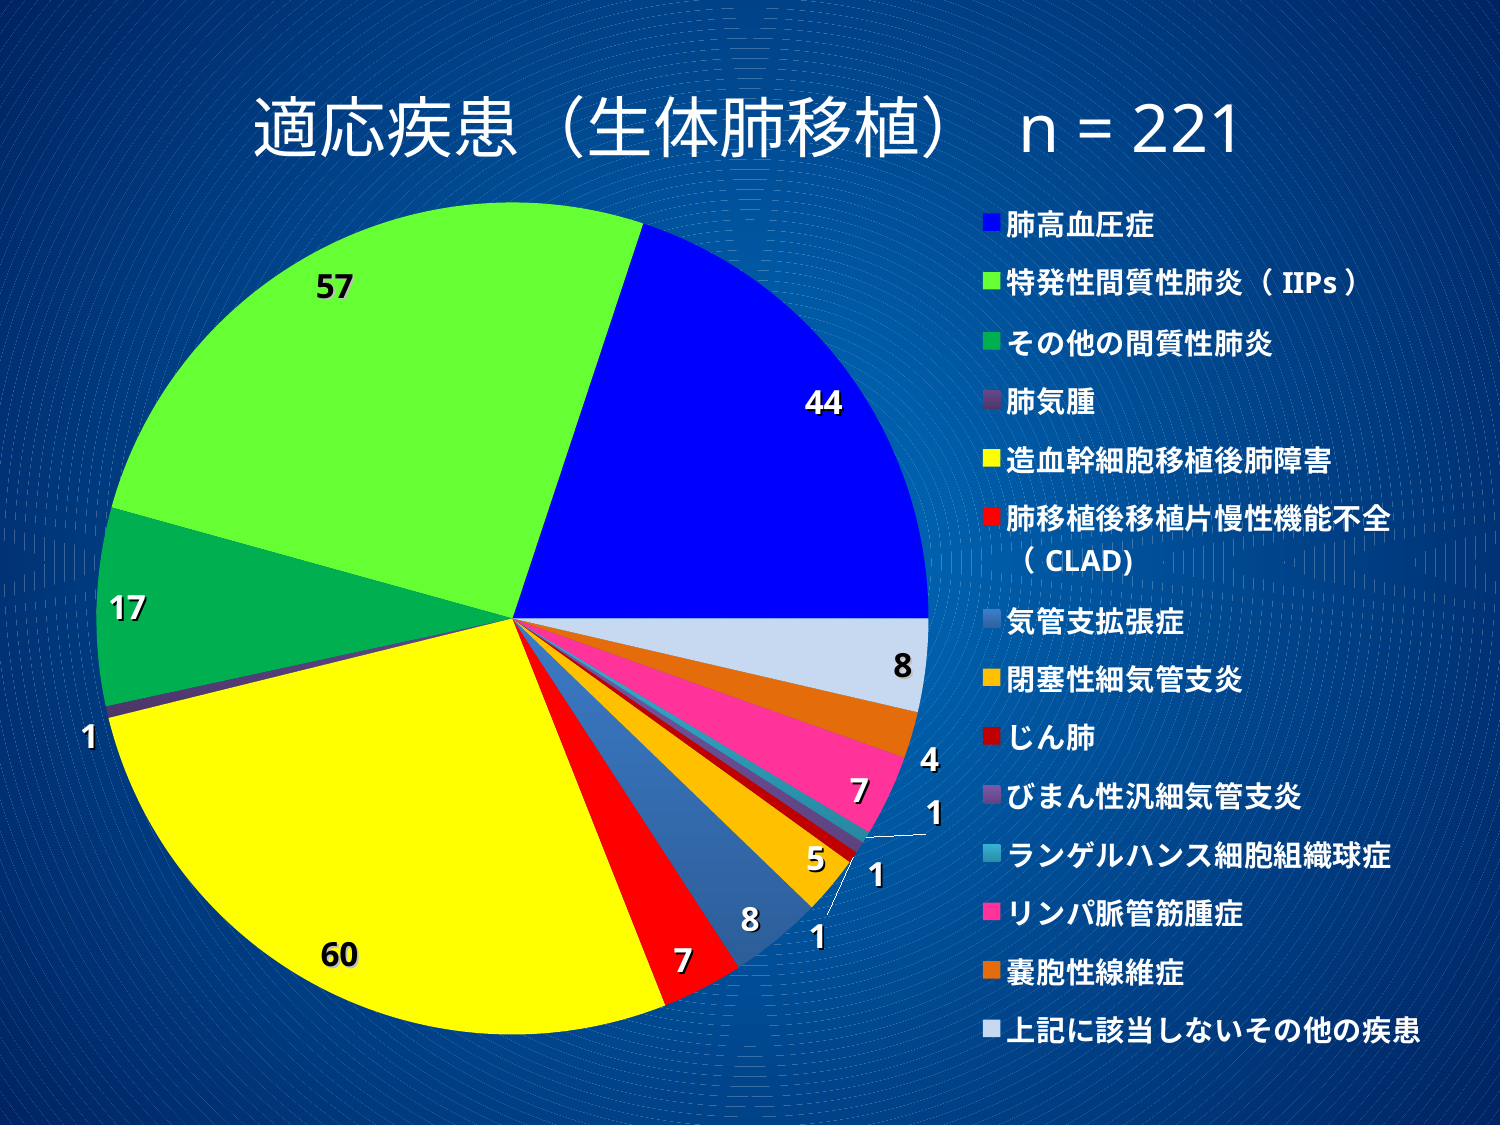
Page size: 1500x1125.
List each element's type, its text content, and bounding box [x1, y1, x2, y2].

chart [41, 184, 1459, 1083]
title 適応疾患（生体肺移植） n = 221 [188, 66, 1312, 184]
